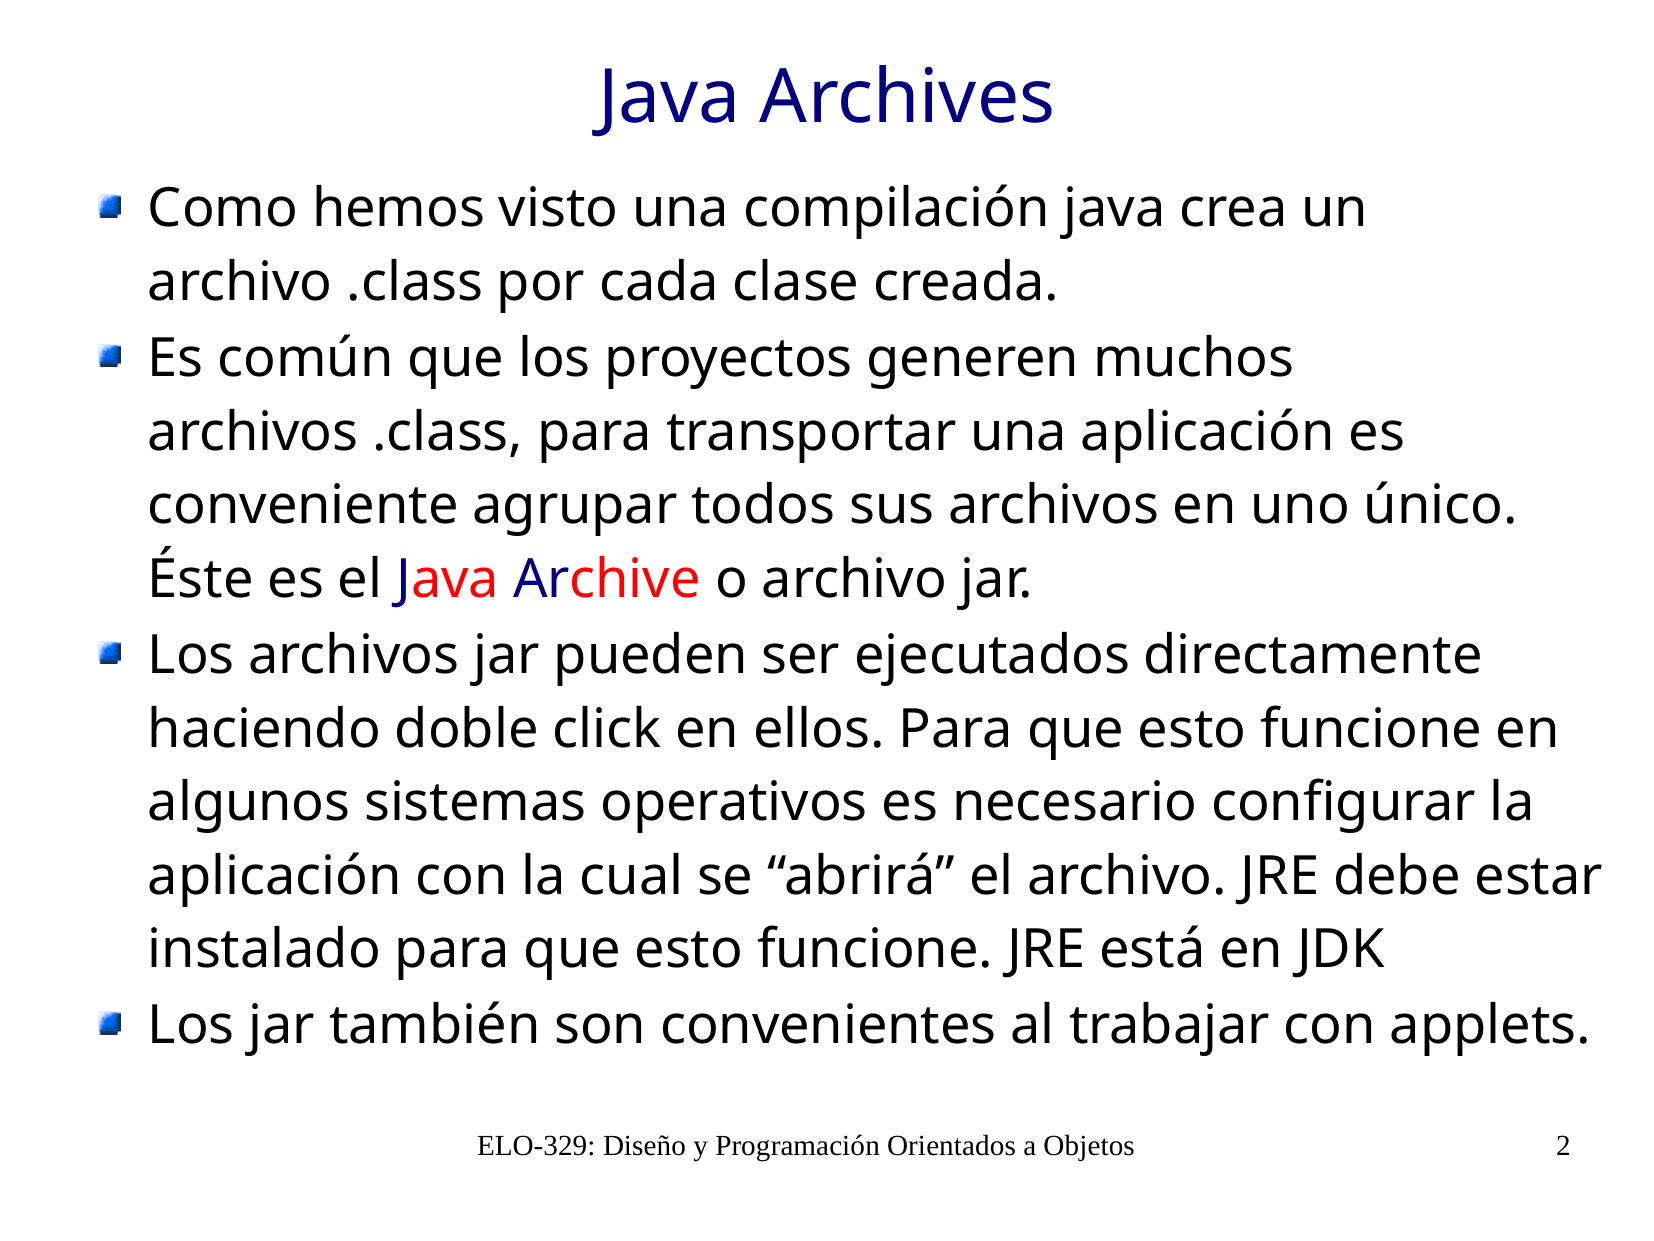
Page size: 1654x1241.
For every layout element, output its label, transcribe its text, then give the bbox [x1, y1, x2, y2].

title Java Archives [82, 43, 1571, 145]
list Como hemos visto una compilación java crea un archivo .class por cada clase creada. Es común que los proyectos generen muchos archivos .class, para transportar una aplicación es conveniente agrupar todos sus archivos en uno único. Éste es el Java Archive o archivo jar. Los archivos jar pueden ser ejecutados directamente haciendo doble click en ellos. Para que esto funcione en algunos sistemas operativos es necesario configurar la aplicación con la cual se “abrirá” el archivo. JRE debe estar instalado para que esto funcione. JRE está en JDK Los jar también son convenientes al trabajar con applets. [81, 169, 1604, 1099]
